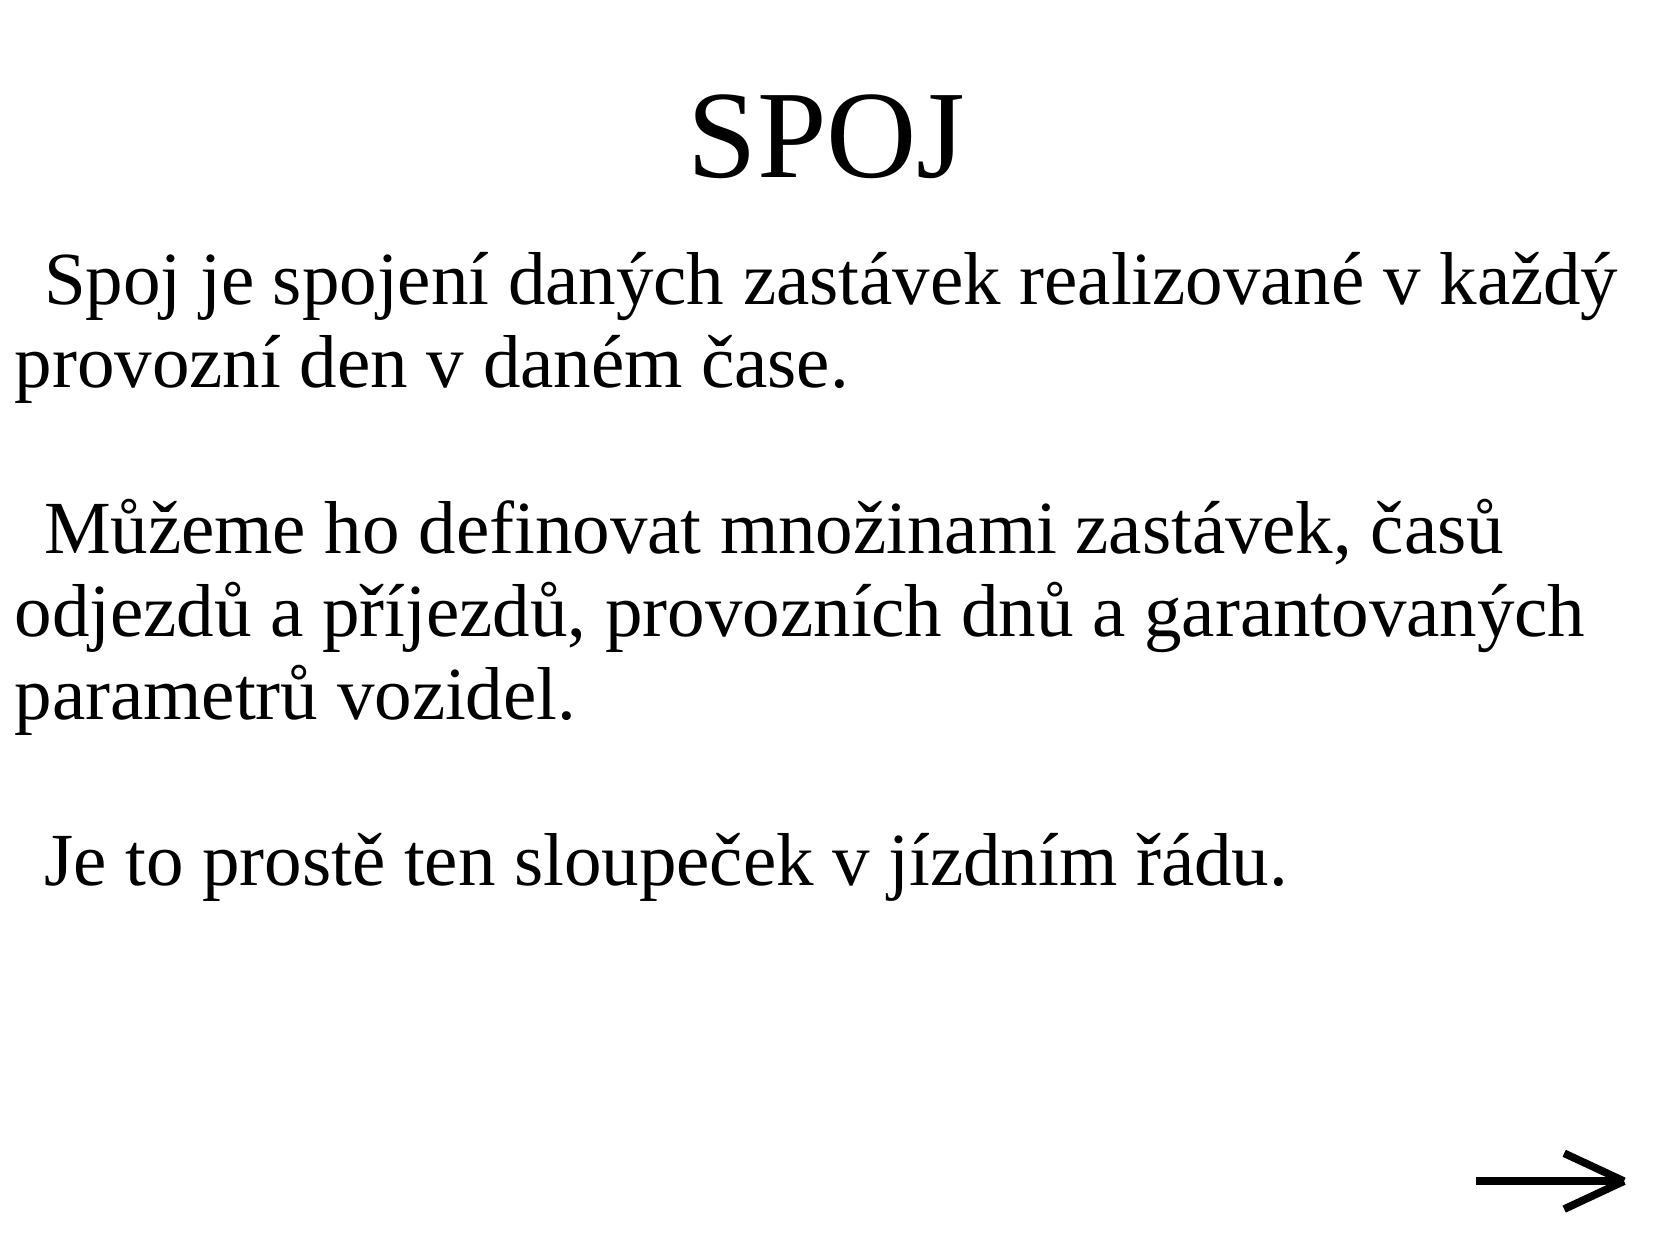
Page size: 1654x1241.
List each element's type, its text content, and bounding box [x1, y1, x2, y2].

text_box Spoj je spojení daných zastávek realizované v každý provozní den v daném čase. Můžeme ho definovat množinami zastávek, časů odjezdů a příjezdů, provozních dnů a garantovaných parametrů vozidel. Je to prostě ten sloupeček v jízdním řádu. [0, 230, 1654, 909]
text_box SPOJ [672, 59, 981, 213]
